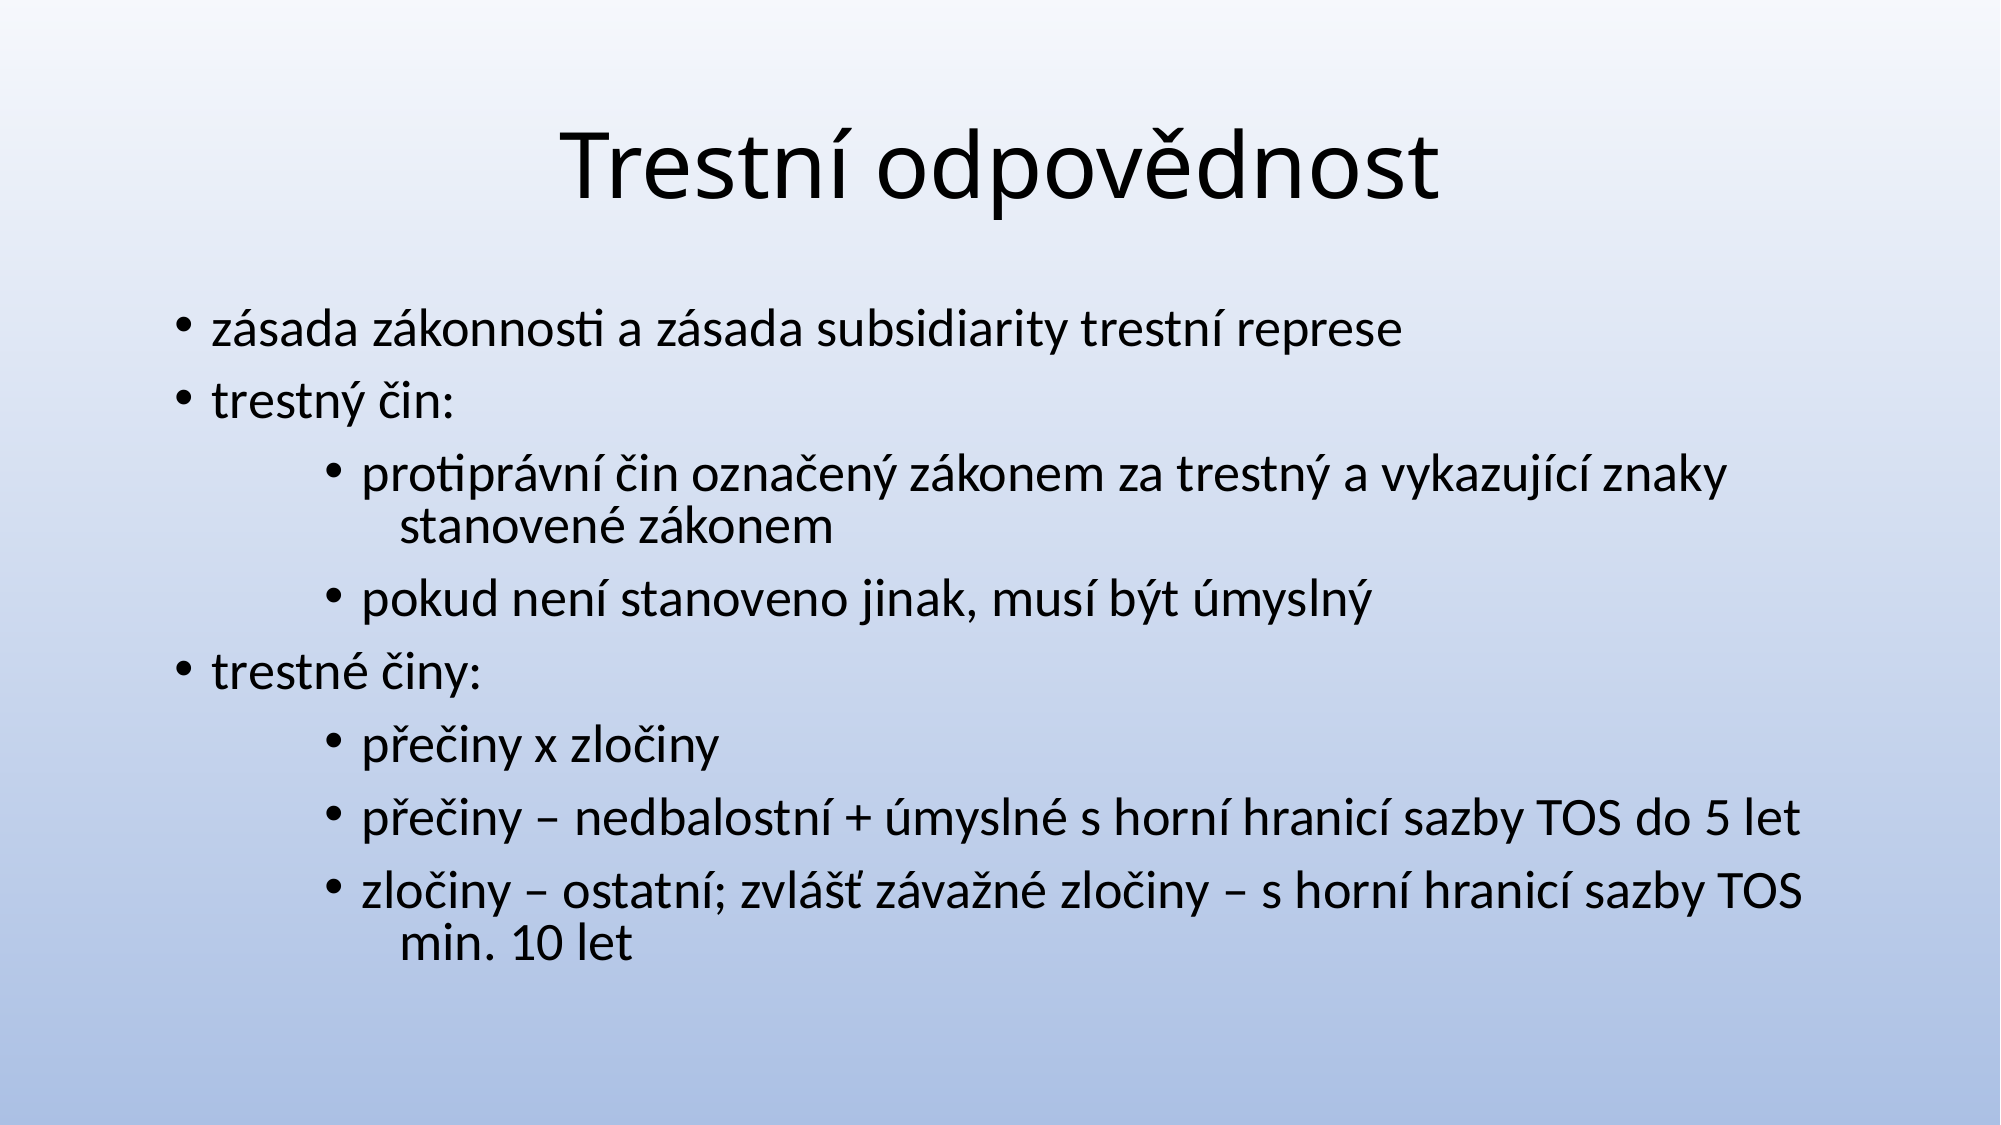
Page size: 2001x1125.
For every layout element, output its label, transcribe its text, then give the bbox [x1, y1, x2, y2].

title Trestní odpovědnost [137, 59, 1863, 278]
text_box zásada zákonnosti a zásada subsidiarity trestní represe trestný čin: protiprávní čin označený zákonem za trestný a vykazující znaky stanovené zákonem pokud není stanoveno jinak, musí být úmyslný trestné činy: přečiny x zločiny přečiny – nedbalostní + úmyslné s horní hranicí sazby TOS do 5 let zločiny – ostatní; zvlášť závažné zločiny – s horní hranicí sazby TOS min. 10 let [159, 296, 1885, 1011]
